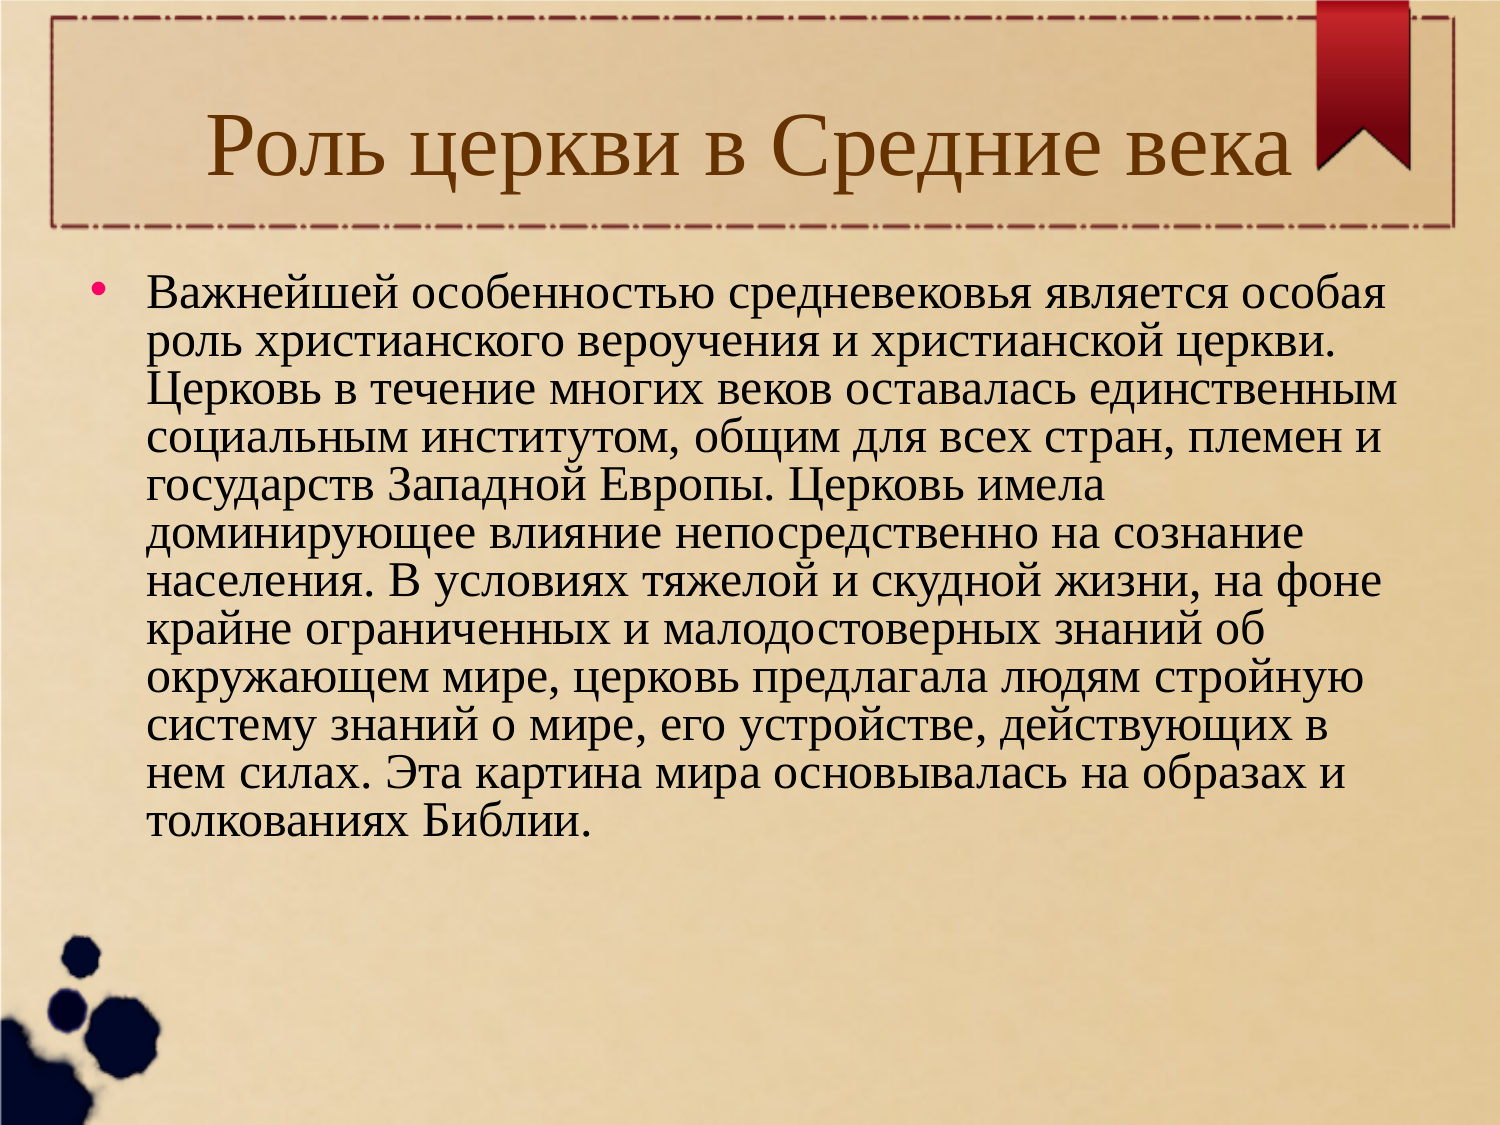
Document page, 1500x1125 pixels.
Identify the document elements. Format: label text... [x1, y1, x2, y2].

list Важнейшей особенностью средневековья является особая роль христианского вероучения и христианской церкви. Церковь в течение многих веков оставалась единственным социальным институтом, общим для всех стран, племен и государств Западной Европы. Церковь имела доминирующее влияние непосредственно на сознание населения. В условиях тяжелой и скудной жизни, на фоне крайне ограниченных и малодостоверных знаний об окружающем мире, церковь предлагала людям стройную систему знаний о мире, его устройстве, действующих в нем силах. Эта картина мира основывалась на образах и толкованиях Библии. [75, 262, 1426, 1005]
title Роль церкви в Средние века [75, 45, 1426, 233]
picture [0, 0, 1500, 1125]
